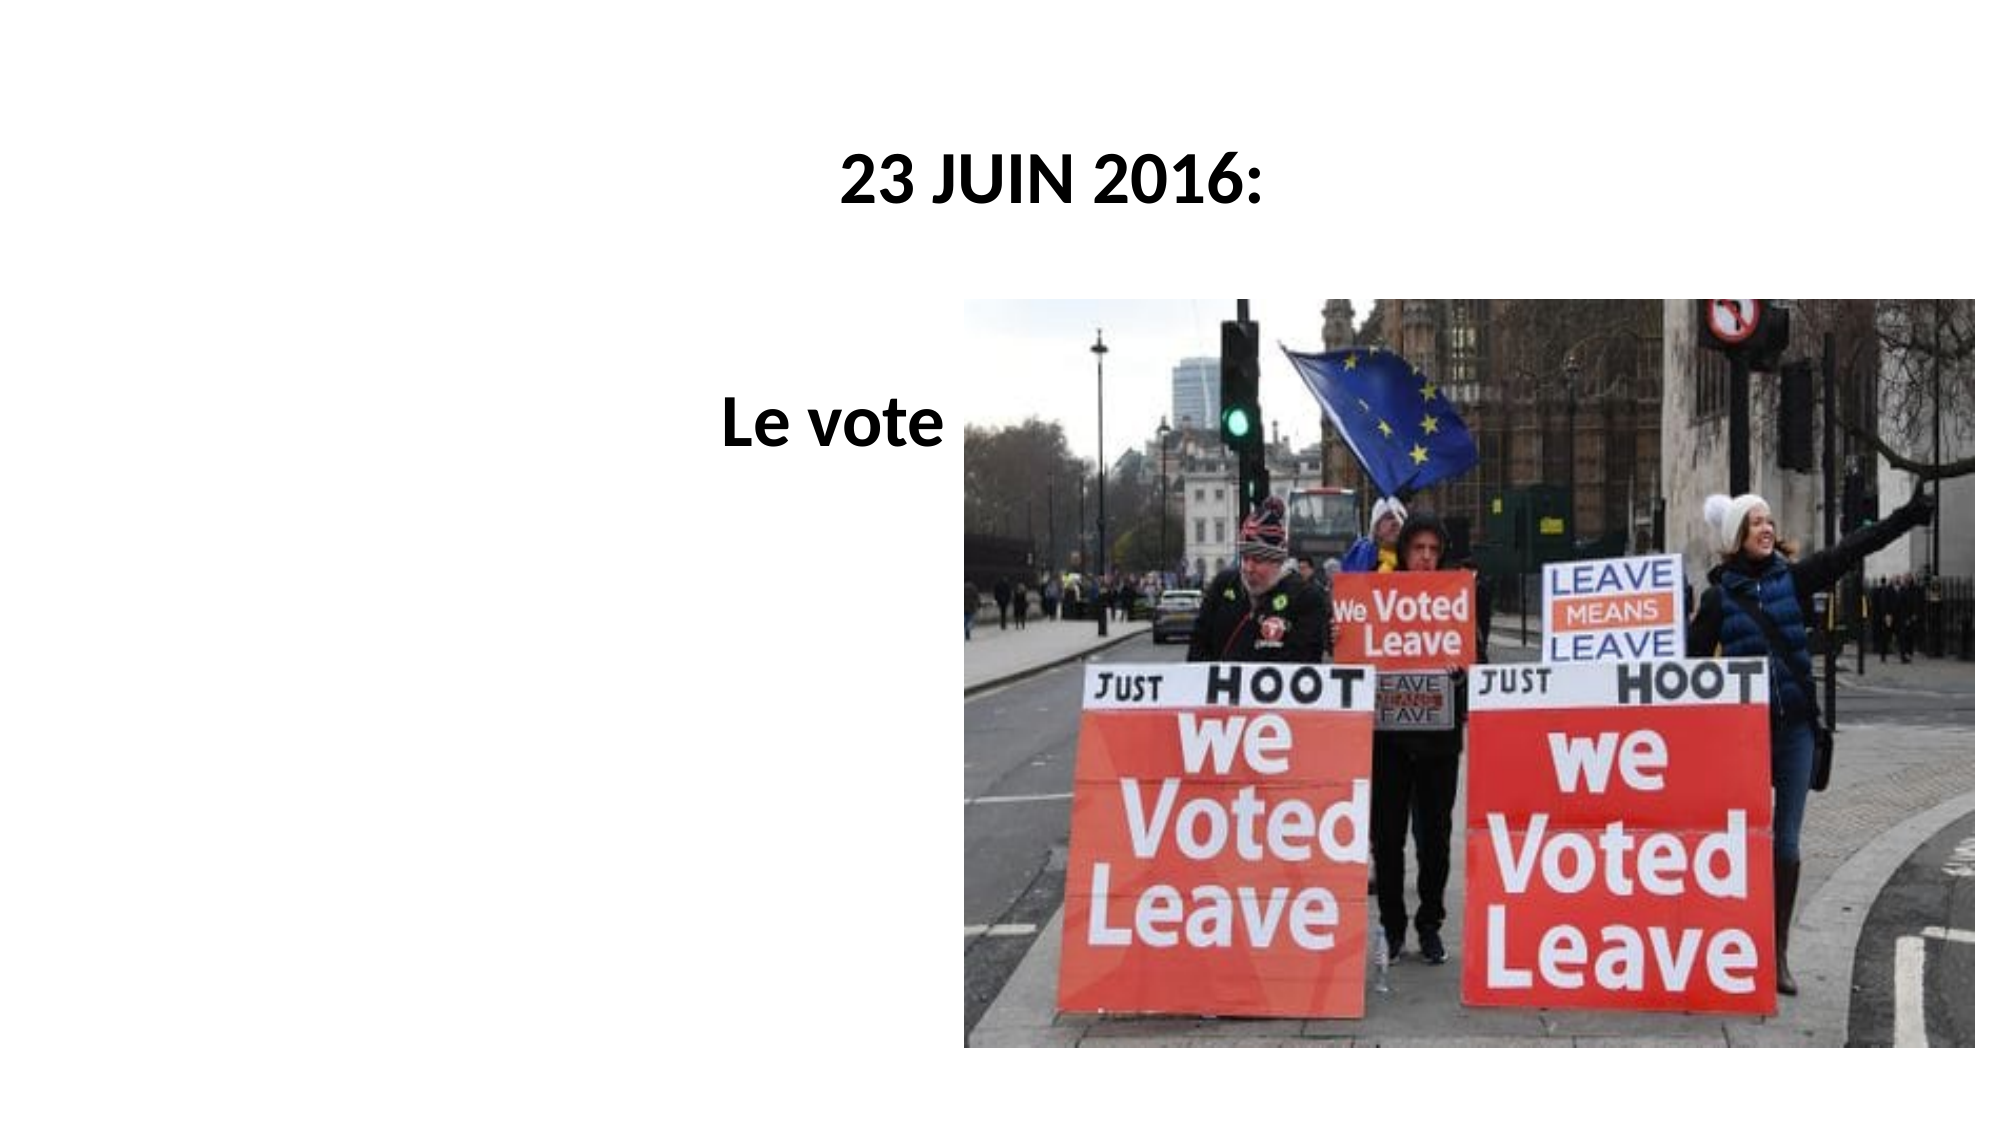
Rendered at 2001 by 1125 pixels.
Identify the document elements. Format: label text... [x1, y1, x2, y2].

text_box 23 JUIN 2016: Le vote pour le Brexit [155, 139, 1950, 515]
picture [964, 299, 1975, 1048]
